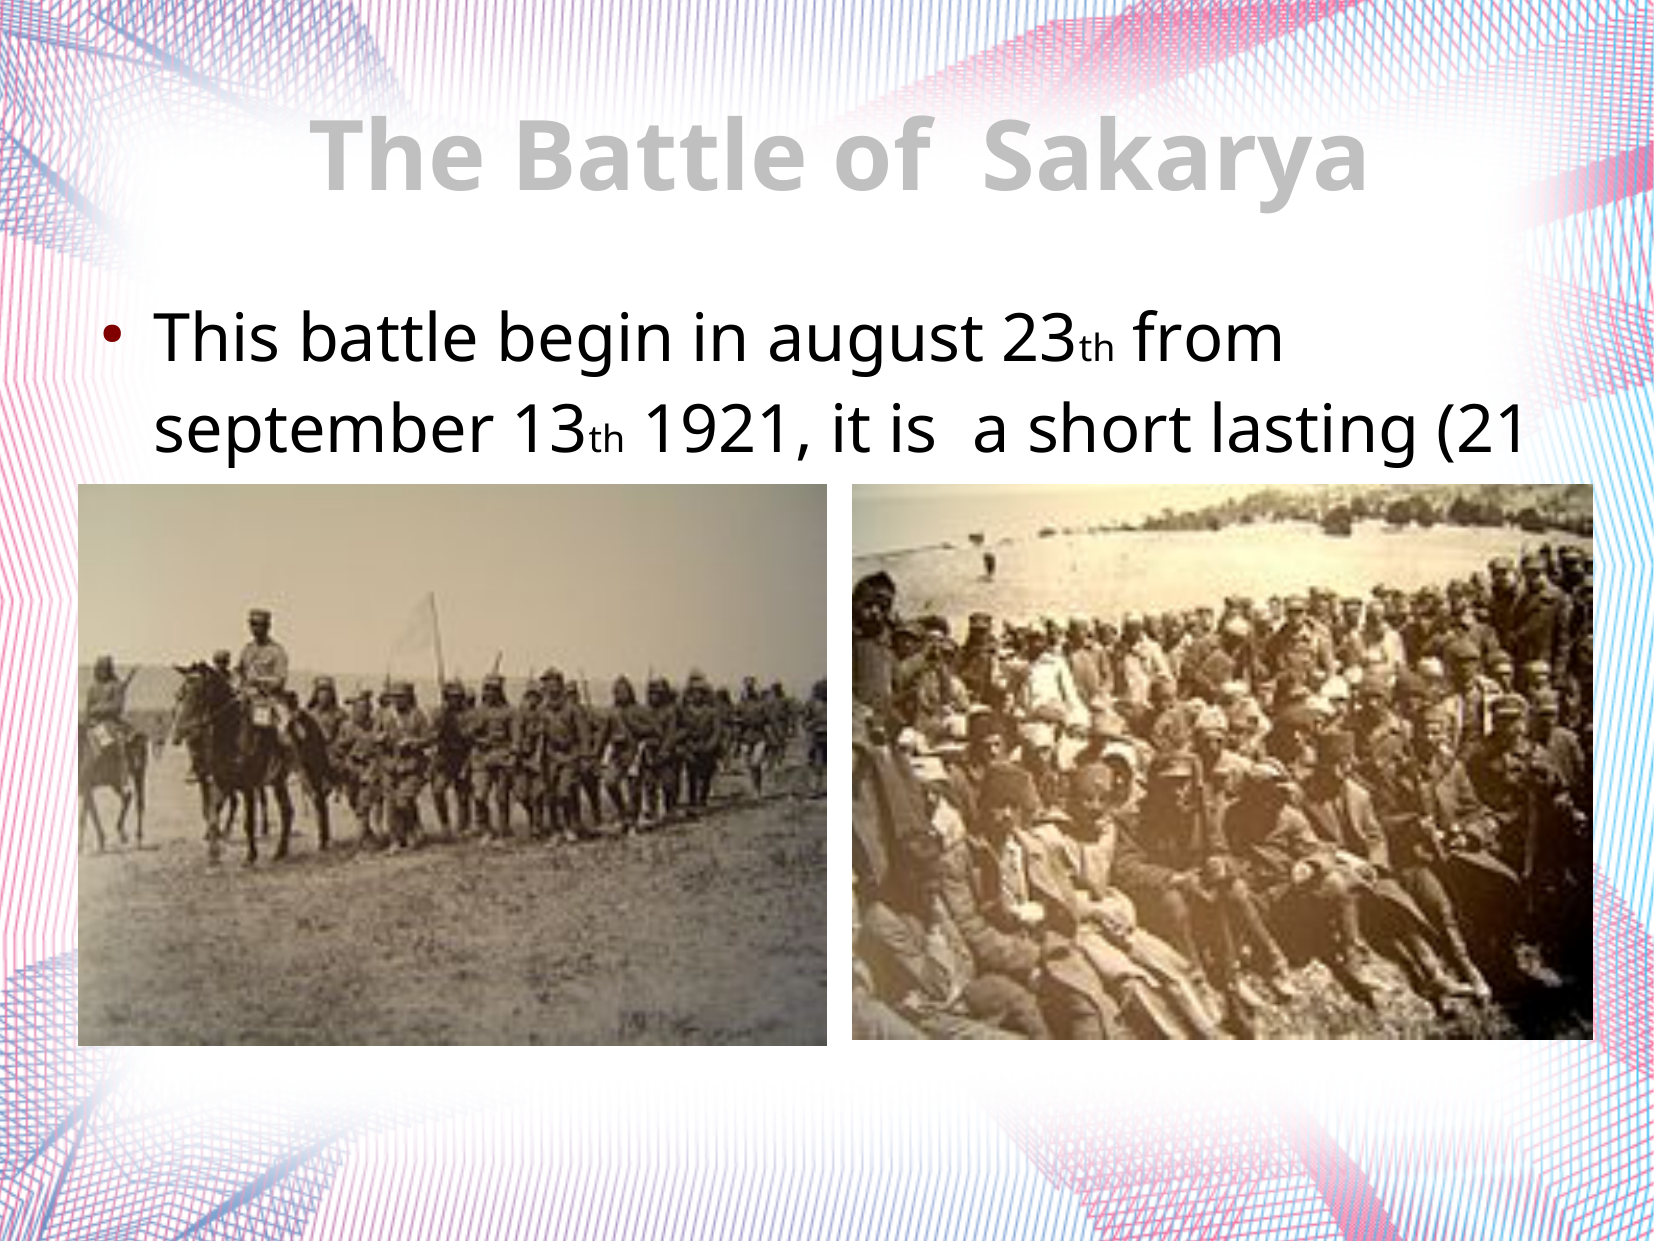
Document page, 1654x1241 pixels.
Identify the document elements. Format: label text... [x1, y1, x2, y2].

title The Battle of Sakarya [82, 49, 1571, 257]
list This battle begin in august 23th from september 13th 1921, it is a short lasting (21 days) [82, 290, 1571, 1109]
picture [0, 0, 1654, 1241]
